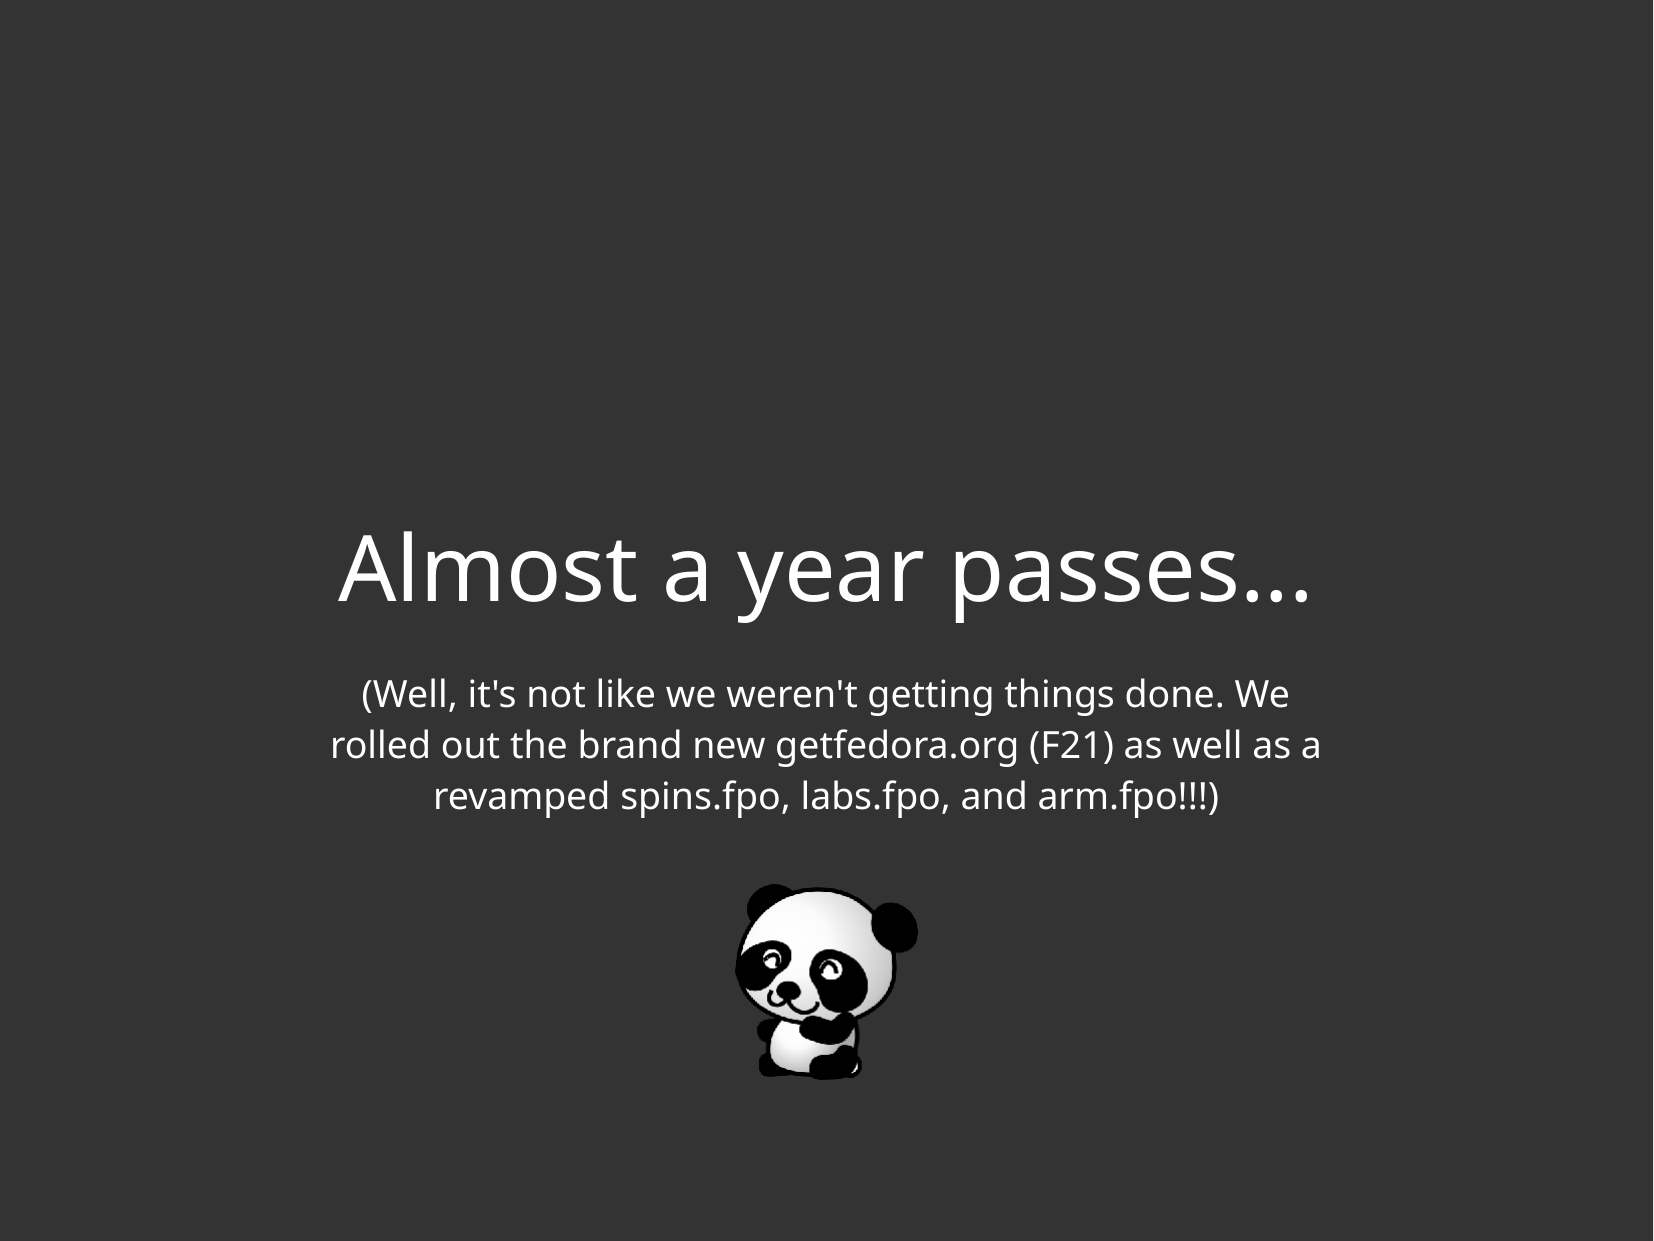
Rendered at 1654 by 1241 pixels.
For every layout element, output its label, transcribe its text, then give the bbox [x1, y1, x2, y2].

title (Well, it's not like we weren't getting things done. We rolled out the brand new getfedora.org (F21) as well as a revamped spins.fpo, labs.fpo, and arm.fpo!!!) [320, 673, 1333, 815]
picture [735, 884, 918, 1081]
title Almost a year passes... [82, 462, 1571, 670]
